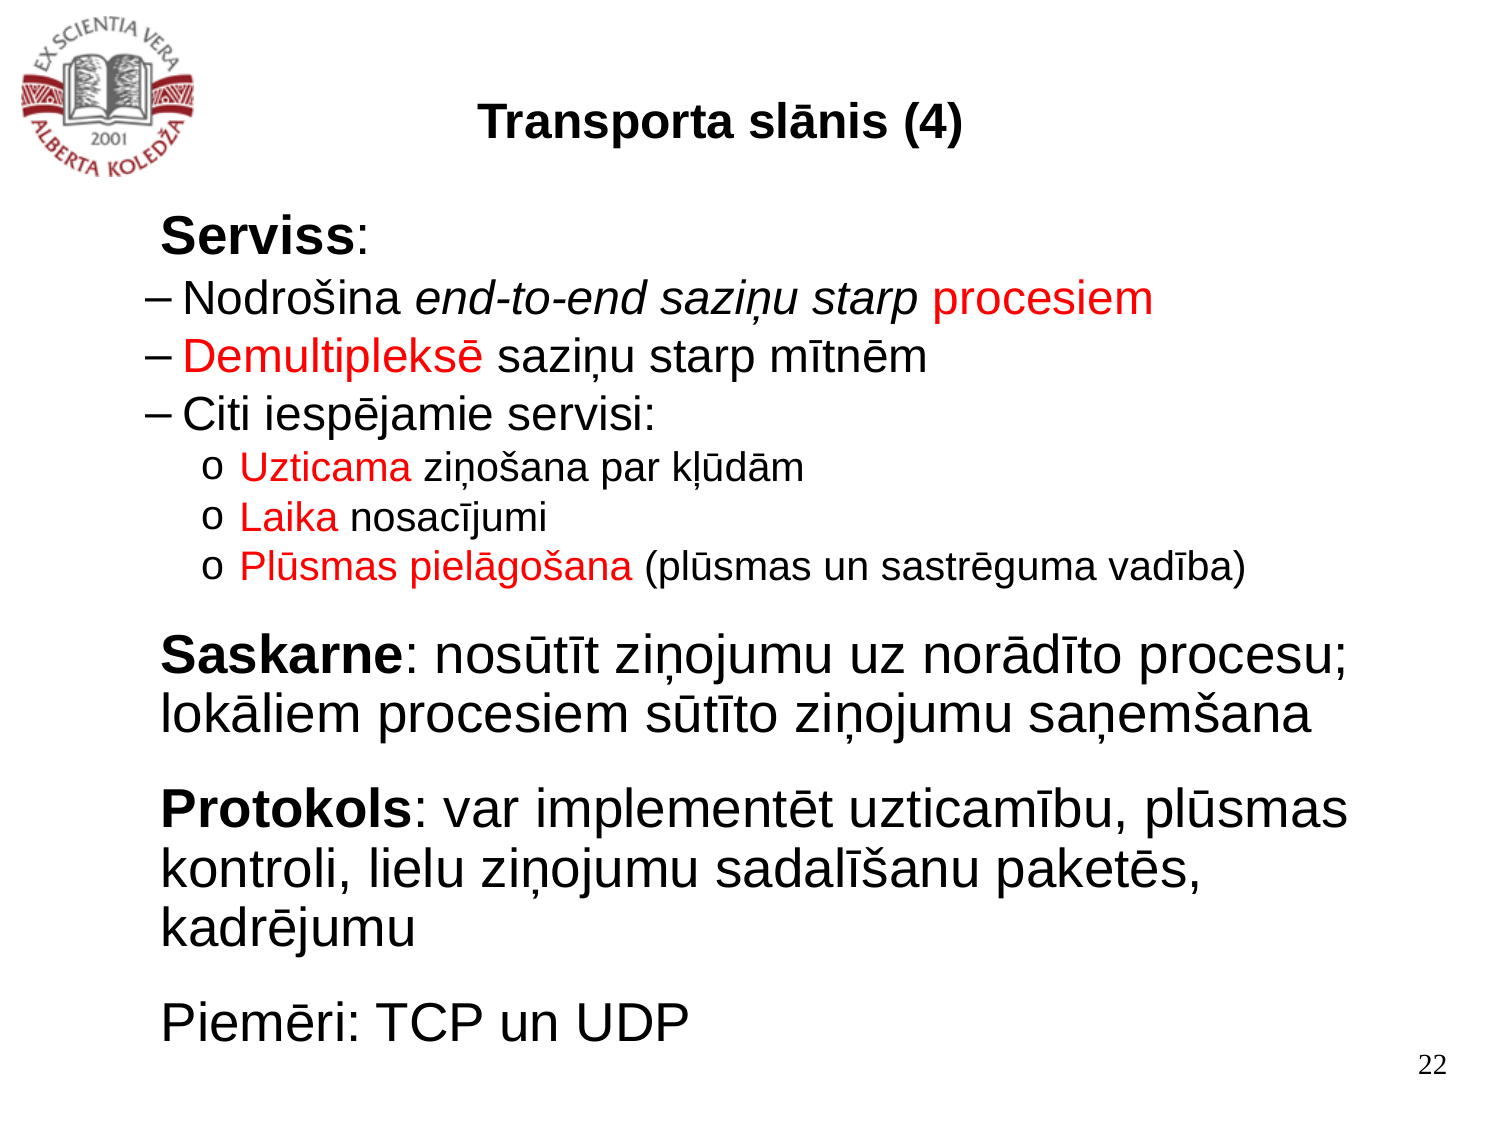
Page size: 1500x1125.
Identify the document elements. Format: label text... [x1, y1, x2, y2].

title Transporta slānis (4) [50, 62, 1374, 175]
picture [21, 16, 194, 177]
list Serviss: Nodrošina end-to-end saziņu starp procesiem Demultipleksē saziņu starp mītnēm Citi iespējamie servisi: Uzticama ziņošana par kļūdām Laika nosacījumi Plūsmas pielāgošana (plūsmas un sastrēguma vadība) Saskarne: nosūtīt ziņojumu uz norādīto procesu; lokāliem procesiem sūtīto ziņojumu saņemšana Protokols: var implementēt uzticamību, plūsmas kontroli, lielu ziņojumu sadalīšanu paketēs, kadrējumu Piemēri: TCP un UDP [74, 200, 1463, 1101]
